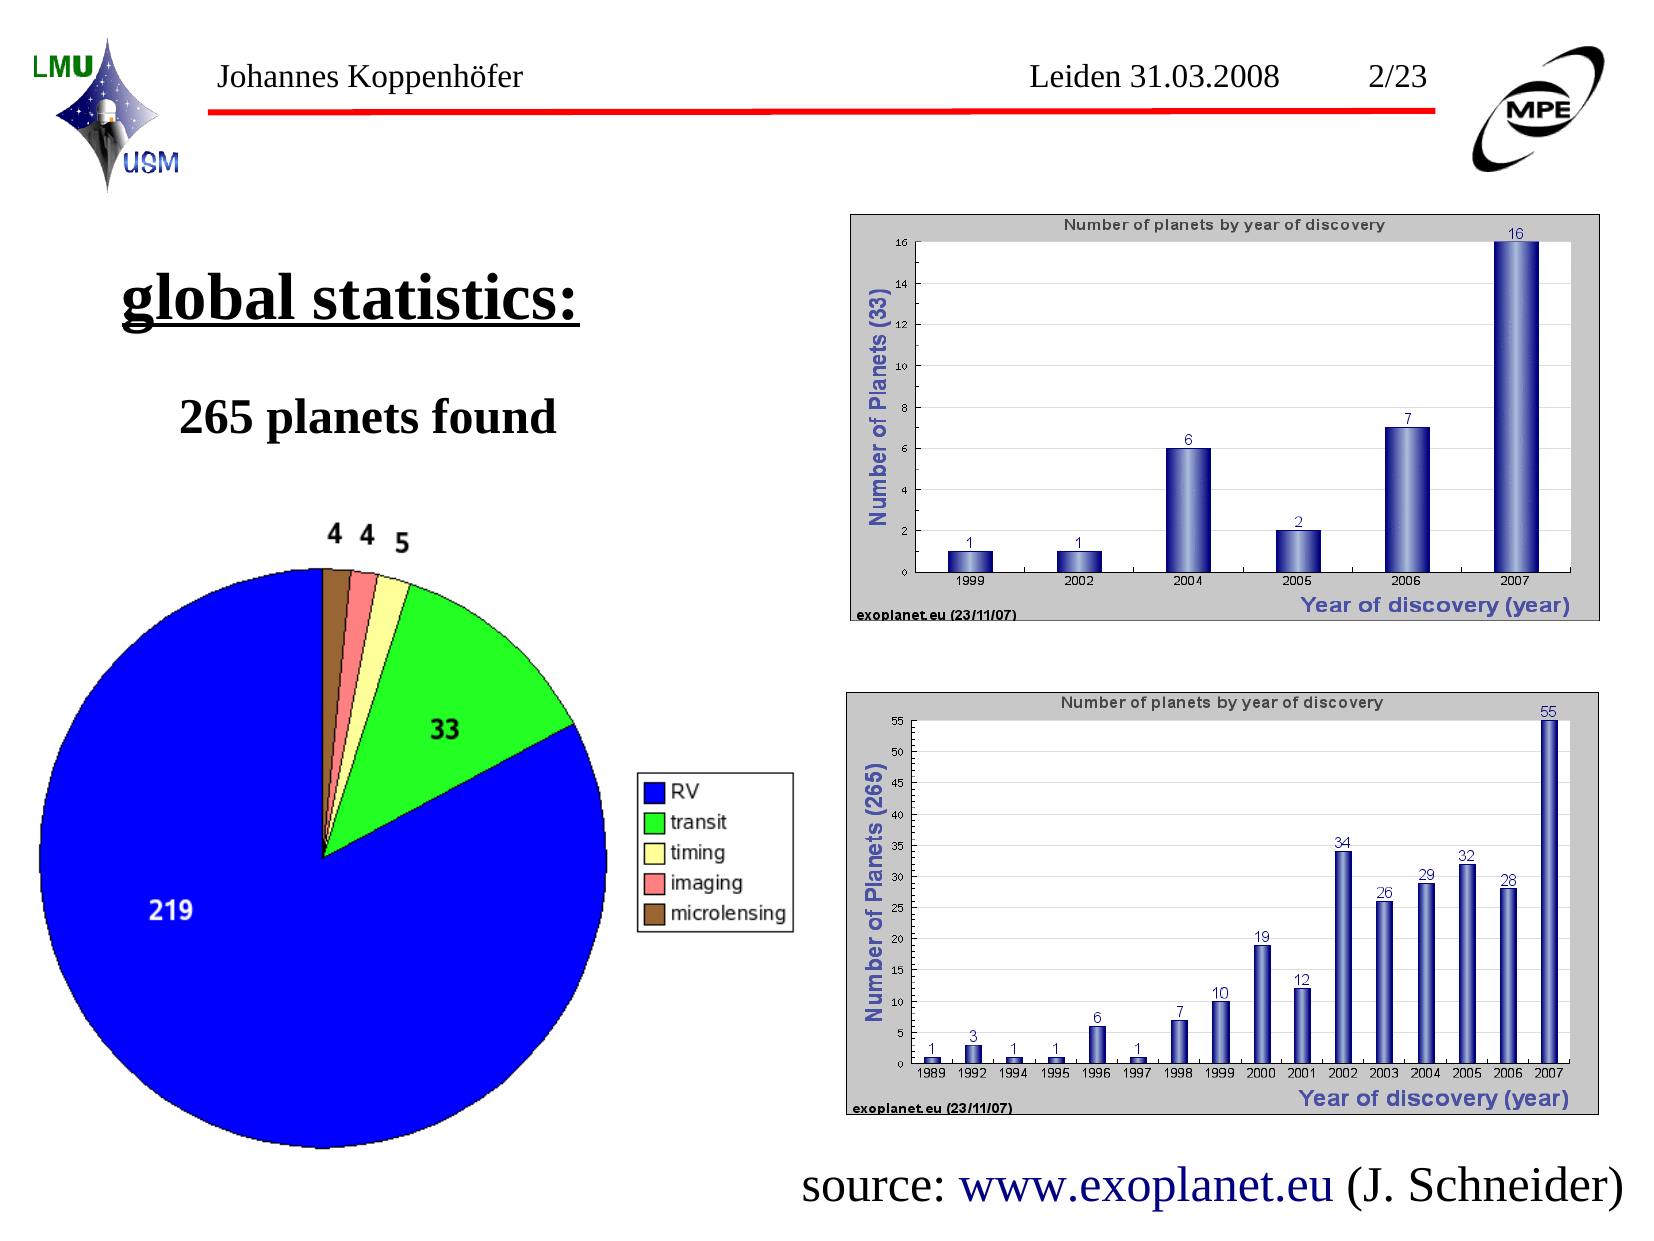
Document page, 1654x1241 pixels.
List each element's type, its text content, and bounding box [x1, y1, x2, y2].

picture [32, 35, 182, 194]
text_box 2/23 [1368, 57, 1434, 95]
text_box source: www.exoplanet.eu (J. Schneider) [801, 1156, 1625, 1213]
picture [1472, 46, 1605, 172]
picture [0, 451, 1610, 1199]
text_box global statistics: 265 planets found [121, 259, 615, 445]
text_box Johannes Koppenhöfer [217, 57, 525, 95]
picture [840, 204, 1610, 630]
text_box Leiden 31.03.2008 [1029, 57, 1342, 95]
